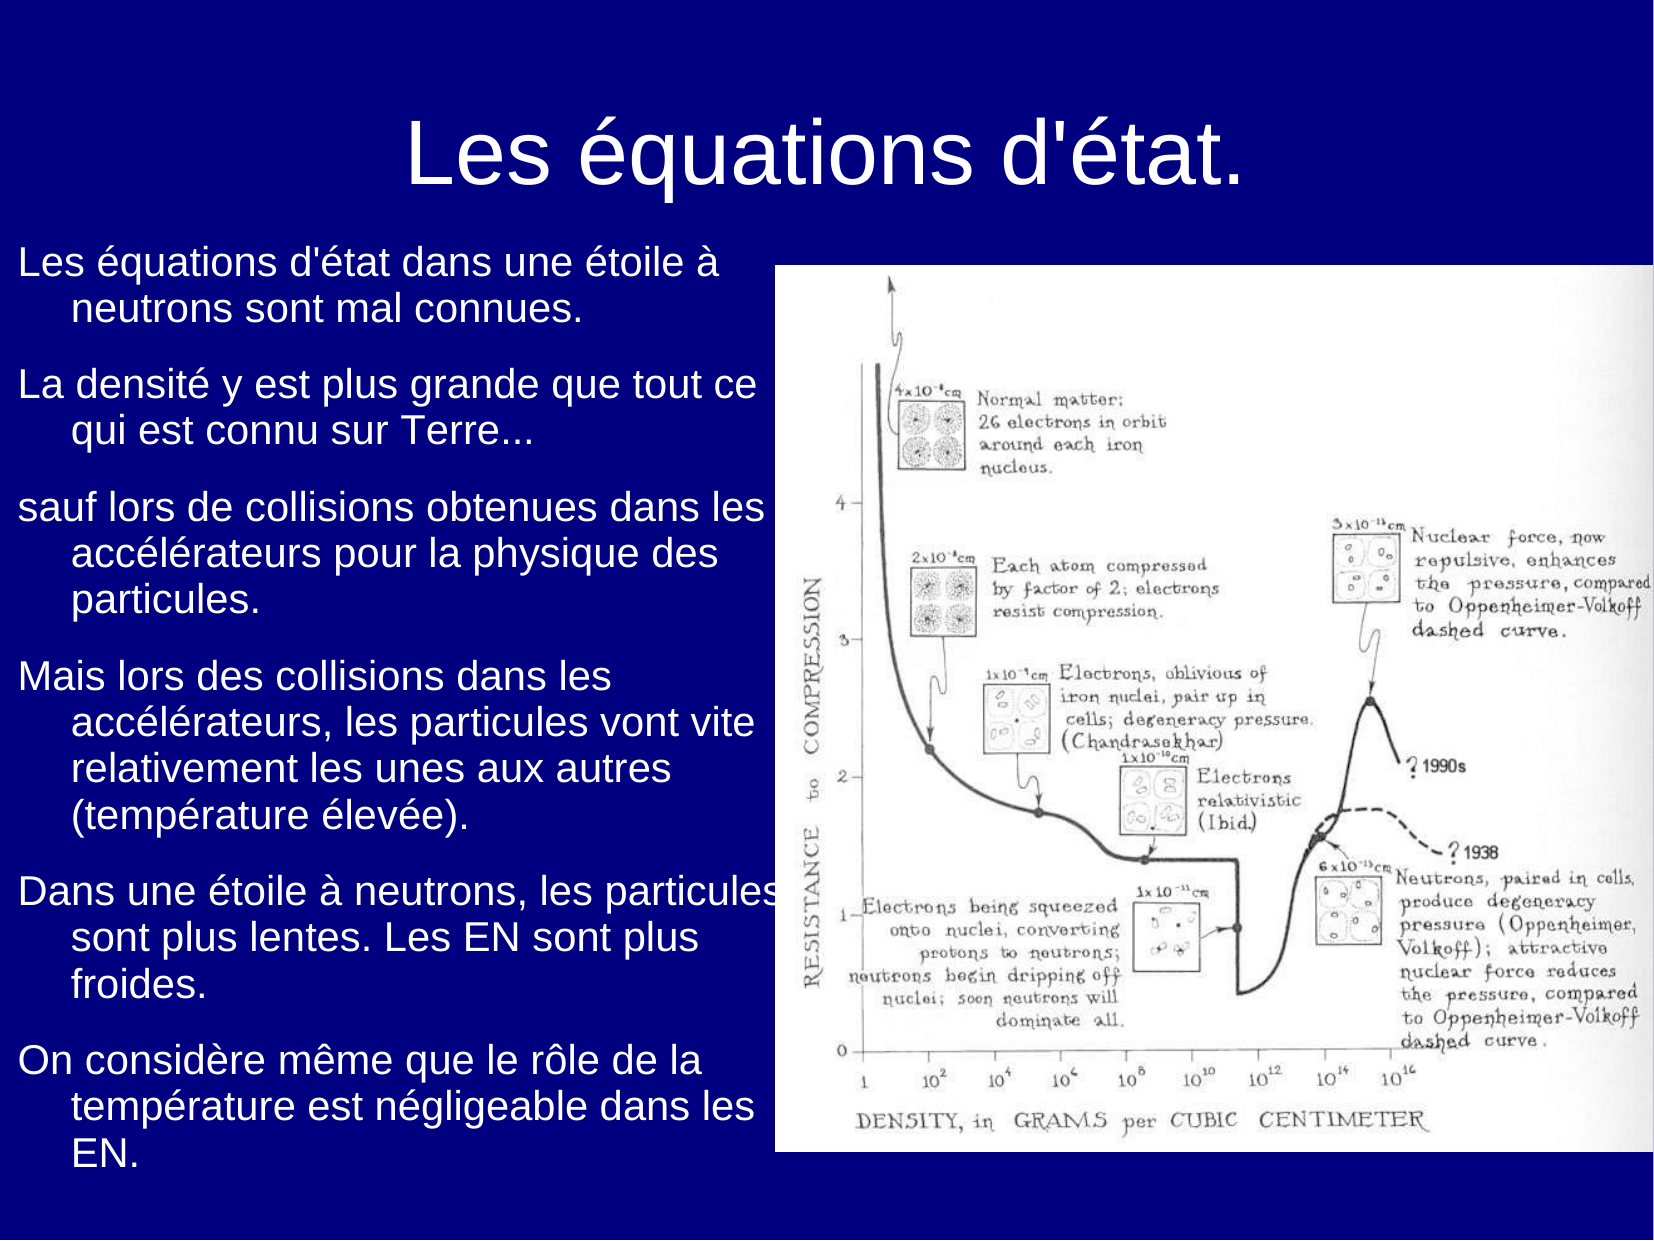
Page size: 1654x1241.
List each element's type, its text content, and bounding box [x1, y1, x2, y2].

picture [775, 265, 1654, 1152]
list Les équations d'état dans une étoile à neutrons sont mal connues. La densité y est plus grande que tout ce qui est connu sur Terre... sauf lors de collisions obtenues dans les accélérateurs pour la physique des particules. Mais lors des collisions dans les accélérateurs, les particules vont vite relativement les unes aux autres (température élevée). Dans une étoile à neutrons, les particules sont plus lentes. Les EN sont plus froides. On considère même que le rôle de la température est négligeable dans les EN. [0, 238, 798, 1182]
title Les équations d'état. [82, 49, 1571, 257]
